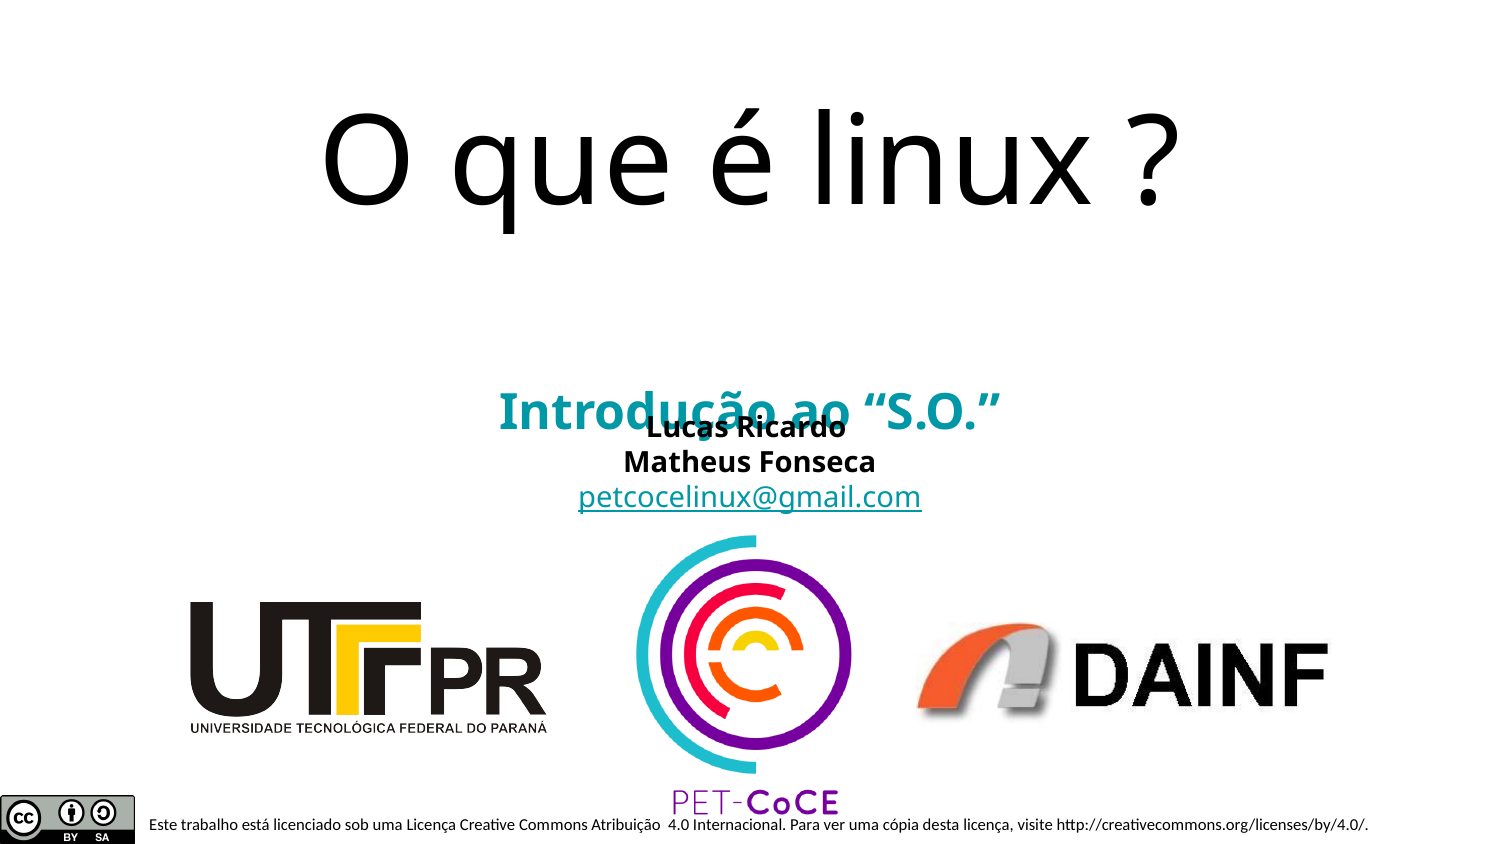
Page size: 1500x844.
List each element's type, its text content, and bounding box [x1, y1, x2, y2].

picture [0, 795, 135, 844]
title O que é linux ? Introdução ao “S.O.” [164, 64, 1336, 489]
text_box Este trabalho está licenciado sob uma Licença Creative Commons Atribuição 4.0 Internacional. Para ver uma cópia desta licença, visite http://creativecommons.org/licenses/by/4.0/. [135, 795, 1500, 844]
subtitle Lucas Ricardo Matheus Fonseca petcocelinux@gmail.com [430, 393, 1069, 524]
picture [624, 523, 876, 795]
picture [916, 622, 1348, 738]
picture [190, 602, 547, 733]
